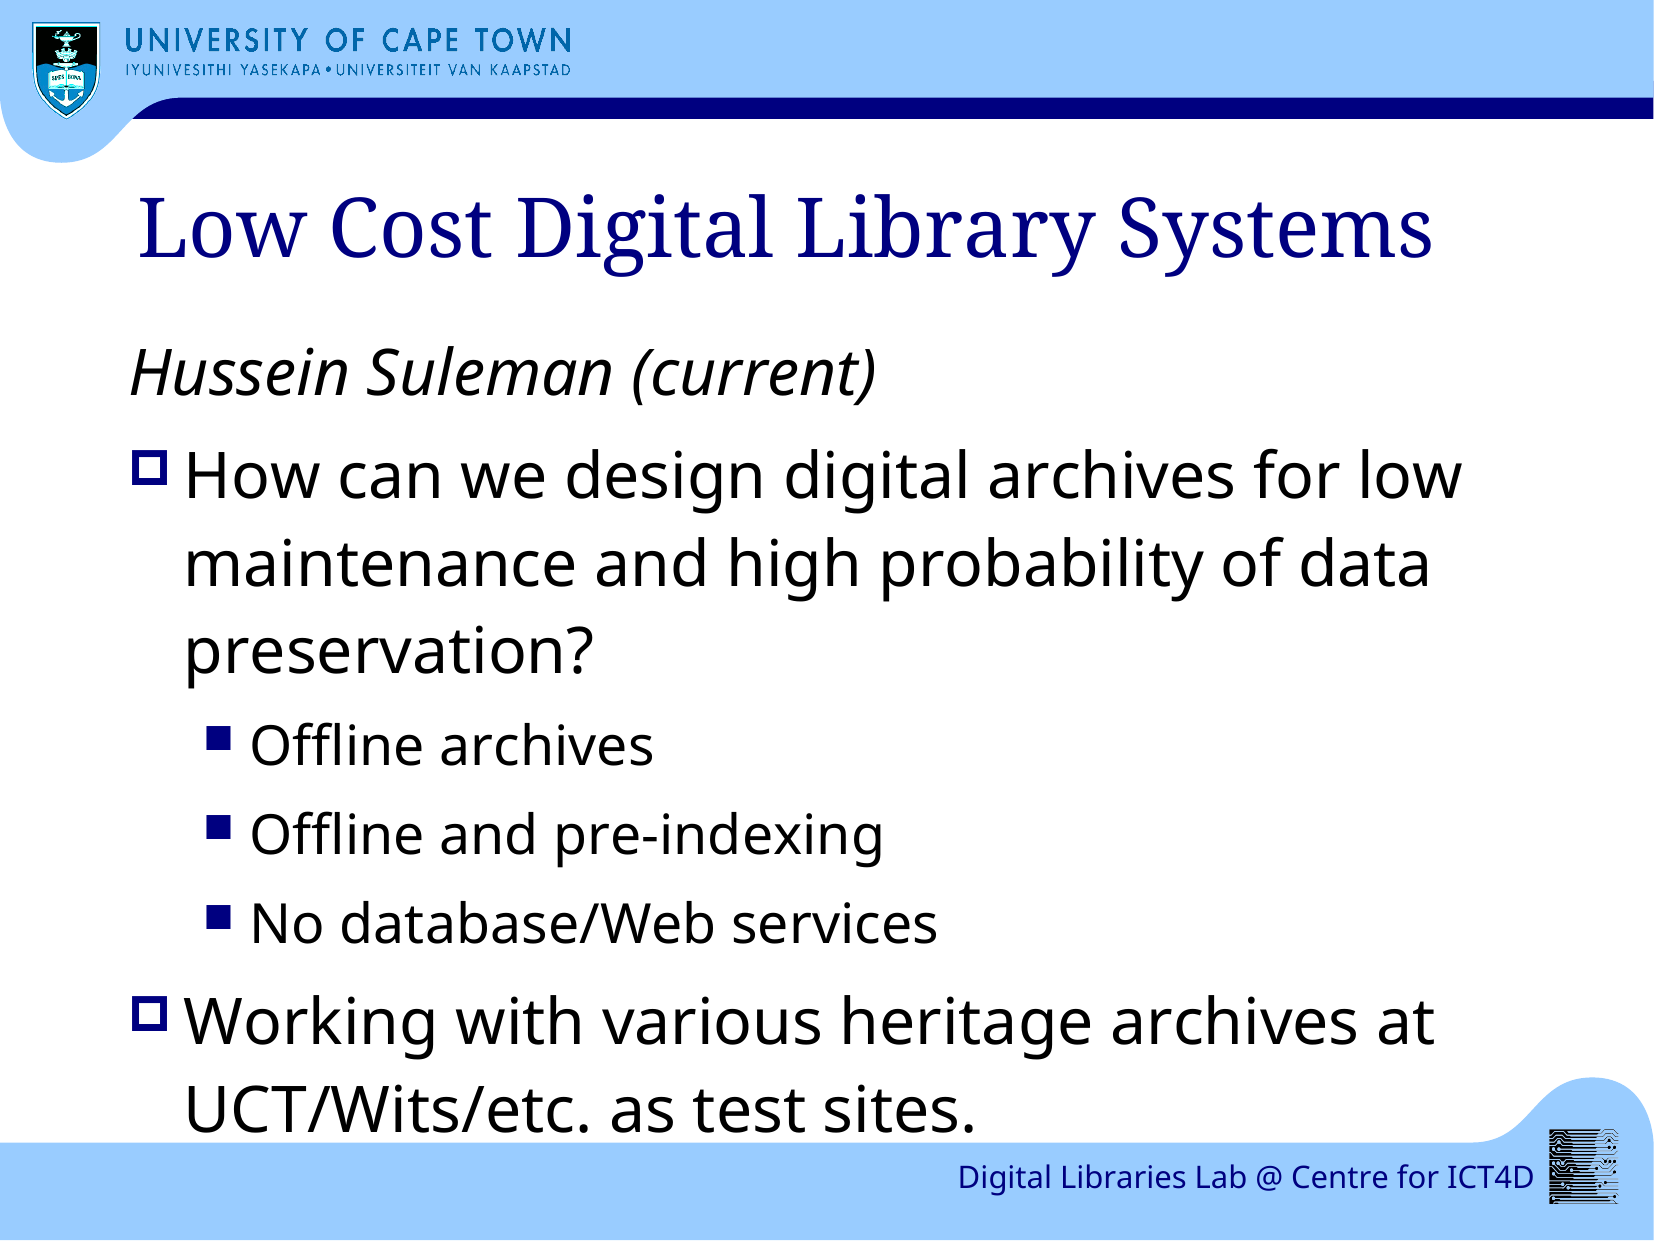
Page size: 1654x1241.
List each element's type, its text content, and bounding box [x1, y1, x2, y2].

list Hussein Suleman (current) How can we design digital archives for low maintenance and high probability of data preservation? Offline archives Offline and pre-indexing No database/Web services Working with various heritage archives at UCT/Wits/etc. as test sites. [128, 326, 1597, 1070]
picture [32, 22, 101, 120]
picture [1549, 1129, 1619, 1204]
title Low Cost Digital Library Systems [137, 155, 1598, 296]
picture [122, 25, 573, 78]
